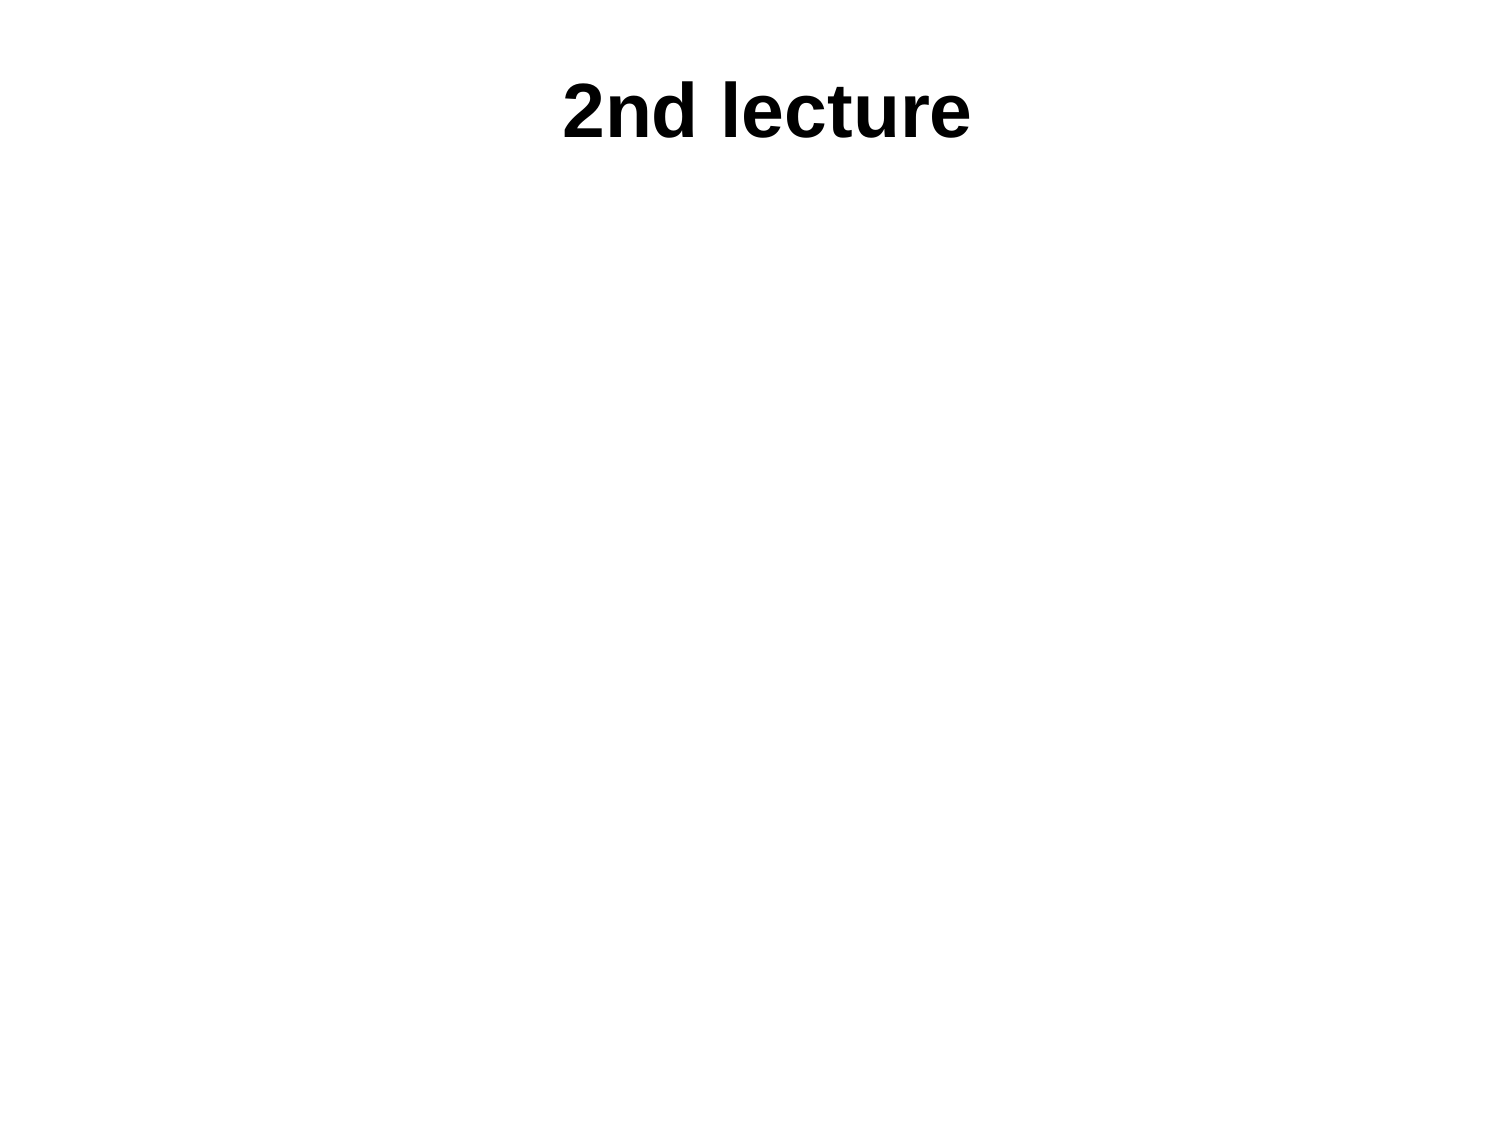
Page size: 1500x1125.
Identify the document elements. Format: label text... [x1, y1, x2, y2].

title 2nd lecture [75, 44, 1425, 177]
